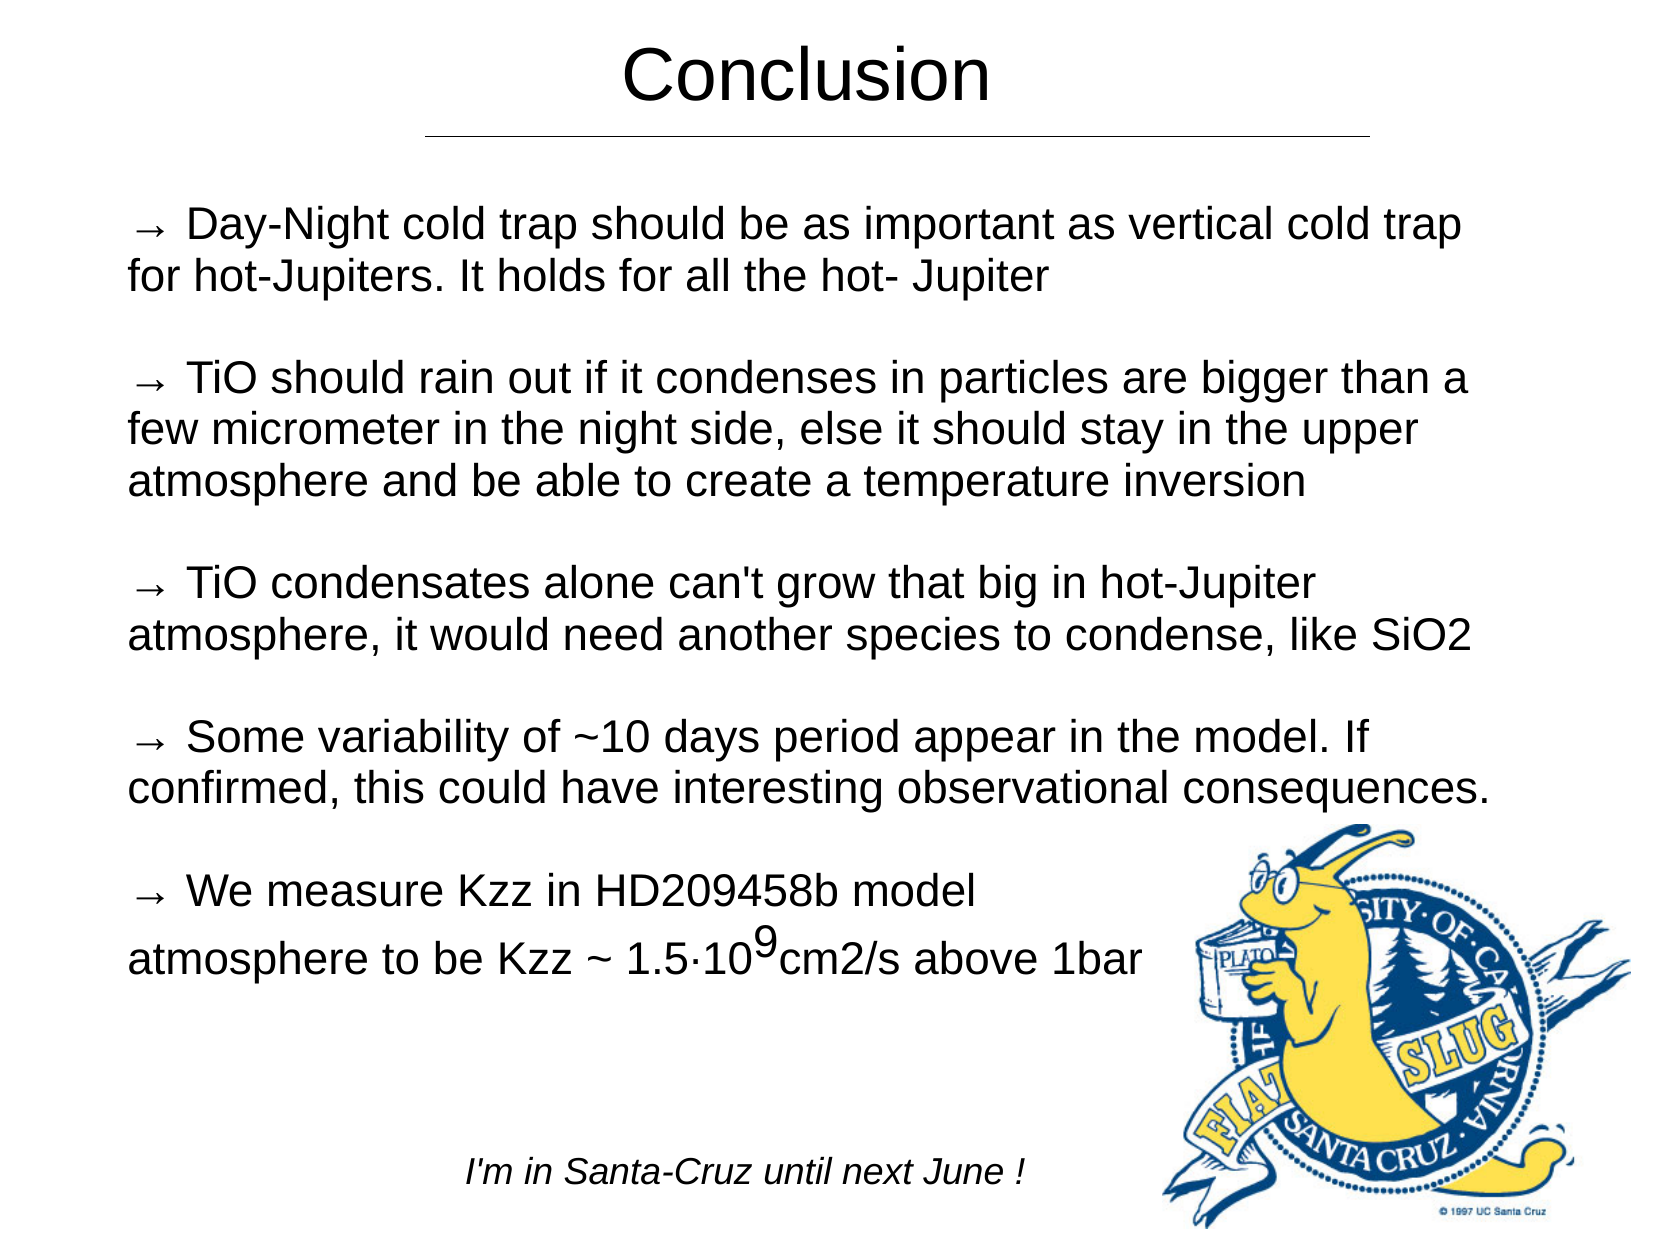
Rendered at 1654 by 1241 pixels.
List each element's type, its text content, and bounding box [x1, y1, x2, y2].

text_box Conclusion [621, 32, 1033, 121]
text_box I'm in Santa-Cruz until next June ! [450, 1143, 1082, 1201]
picture [1162, 824, 1631, 1229]
text_box → Day-Night cold trap should be as important as vertical cold trap for hot-Jupiters. It holds for all the hot- Jupiter → TiO should rain out if it condenses in particles are bigger than a few micrometer in the night side, else it should stay in the upper atmosphere and be able to create a temperature inversion → TiO condensates alone can't grow that big in hot-Jupiter atmosphere, it would need another species to condense, like SiO2 → Some variability of ~10 days period appear in the model. If confirmed, this could have interesting observational consequences. → We measure Kzz in HD209458b model atmosphere to be Kzz ~ 1.5∙109cm2/s above 1bar [112, 190, 1538, 1053]
